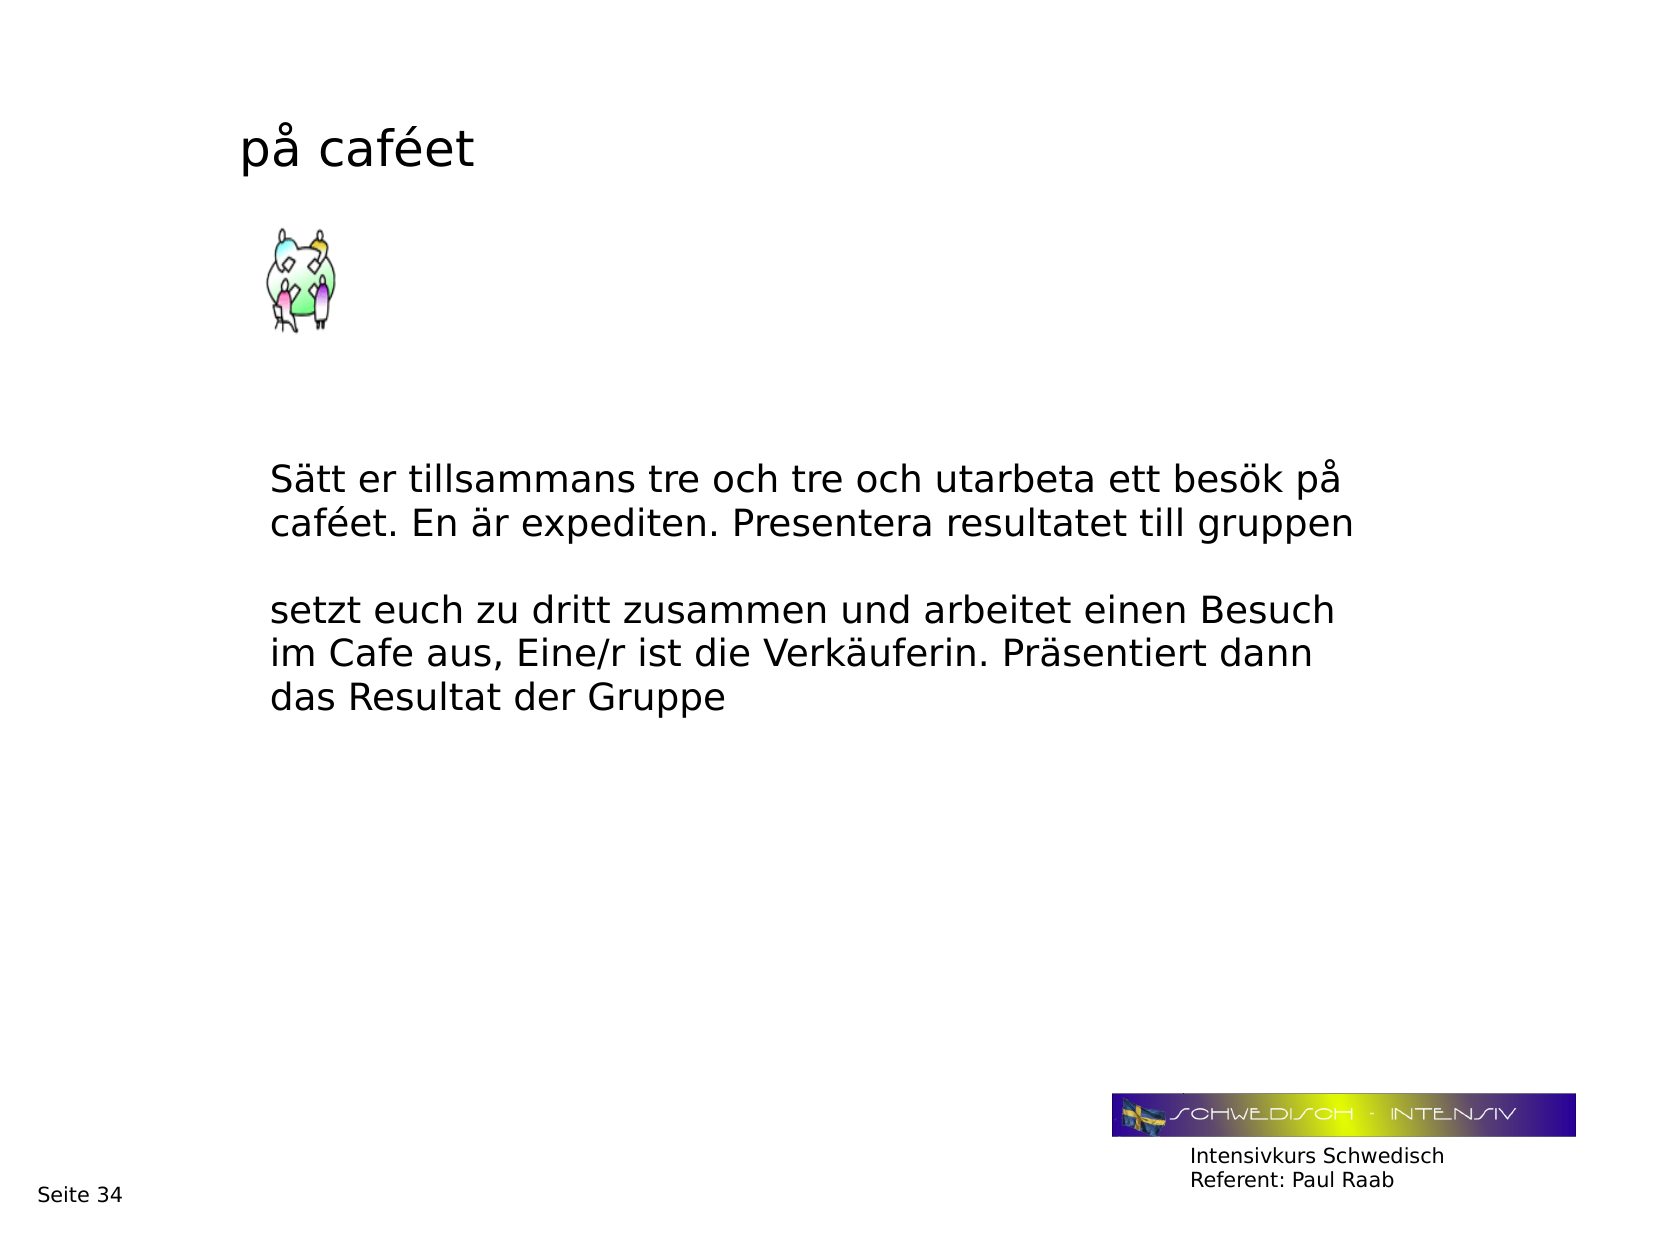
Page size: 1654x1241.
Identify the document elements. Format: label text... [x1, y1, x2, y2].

picture [1112, 1093, 1576, 1137]
picture [262, 224, 338, 338]
text_box på caféet [225, 112, 788, 186]
text_box Sätt er tillsammans tre och tre och utarbeta ett besök på caféet. En är expediten. Presentera resultatet till gruppen setzt euch zu dritt zusammen und arbeitet einen Besuch im Cafe aus, Eine/r ist die Verkäuferin. Präsentiert dann das Resultat der Gruppe [254, 450, 1379, 727]
